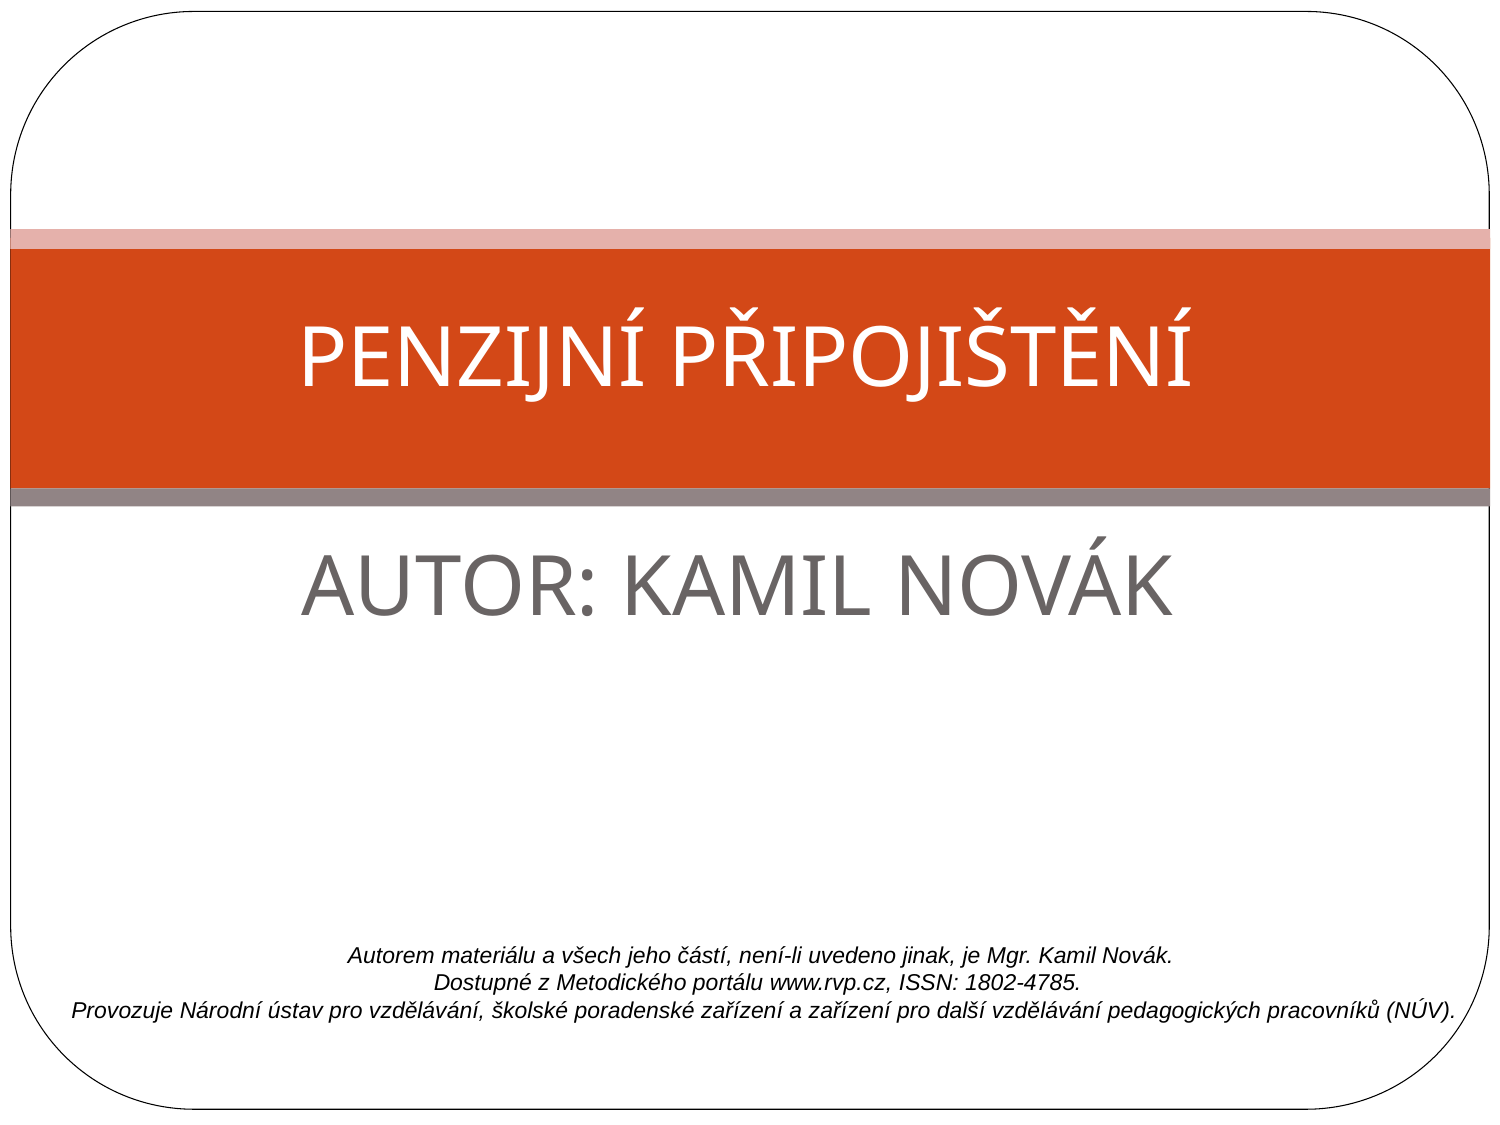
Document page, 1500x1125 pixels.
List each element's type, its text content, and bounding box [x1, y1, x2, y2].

title PENZIJNÍ PŘIPOJIŠTĚNÍ [70, 295, 1421, 537]
text_box Autorem materiálu a všech jeho částí, není-li uvedeno jinak, je Mgr. Kamil Novák. Dostupné z Metodického portálu www.rvp.cz, ISSN: 1802-4785. Provozuje Národní ústav pro vzdělávání, školské poradenské zařízení a zařízení pro další vzdělávání pedagogických pracovníků (NÚV). [56, 933, 1473, 1031]
subtitle AUTOR: KAMIL NOVÁK [212, 537, 1263, 788]
